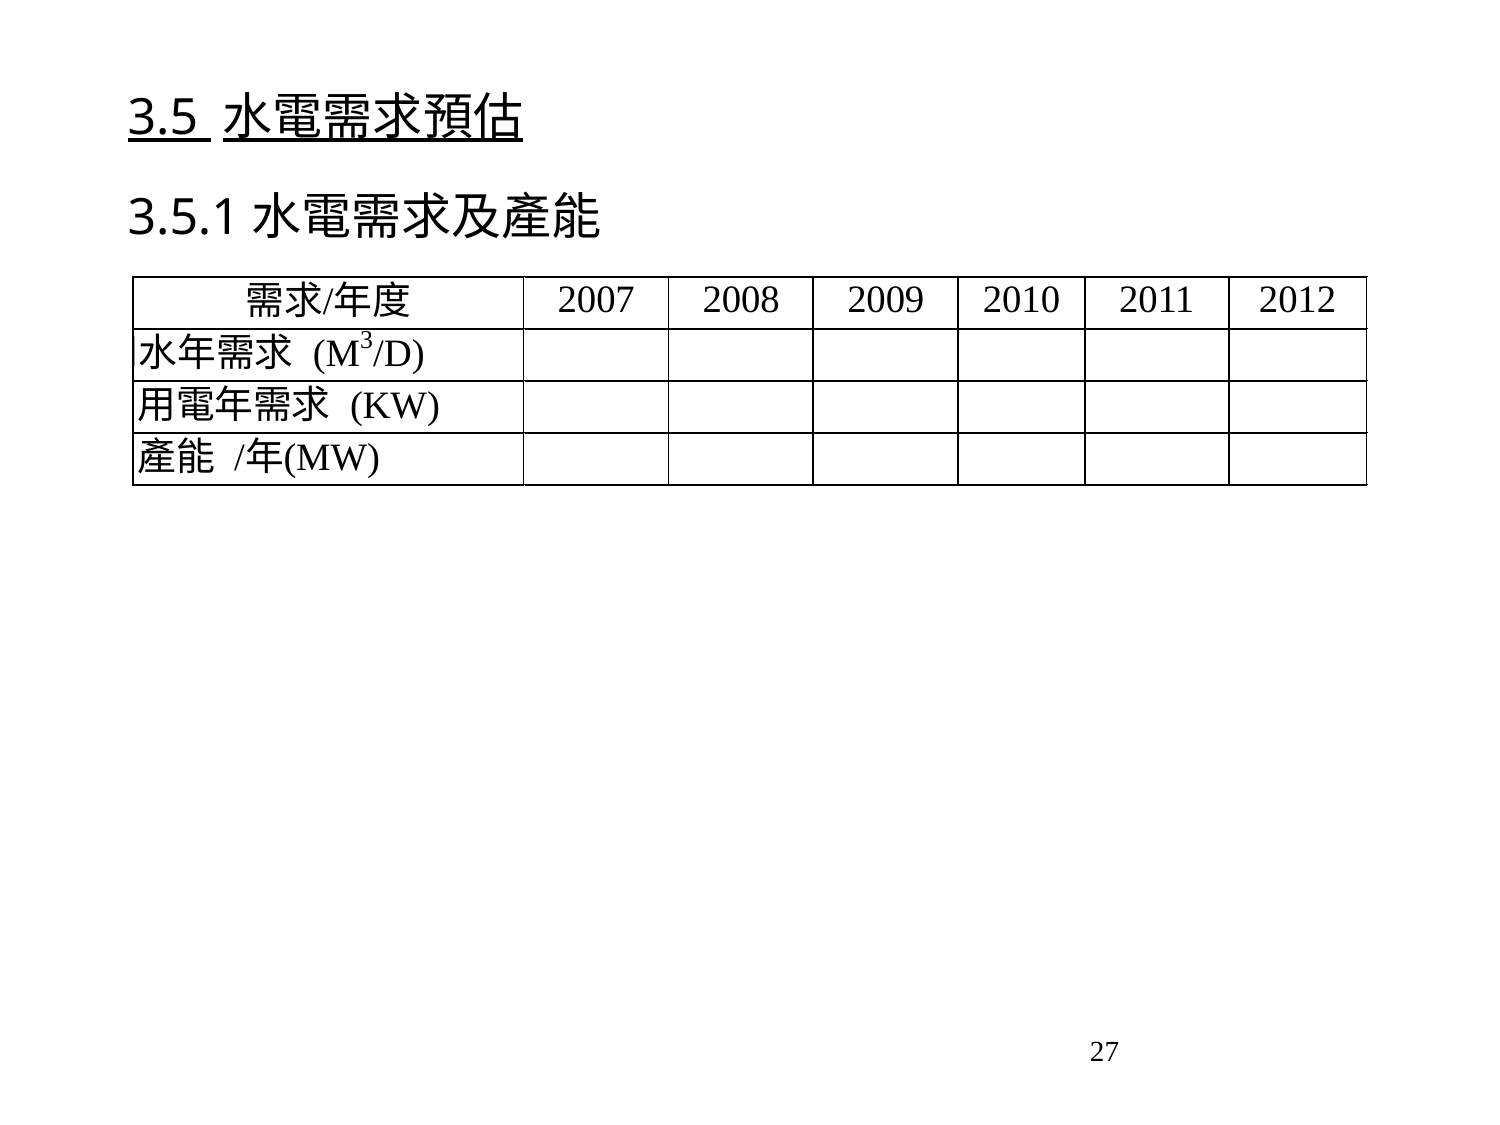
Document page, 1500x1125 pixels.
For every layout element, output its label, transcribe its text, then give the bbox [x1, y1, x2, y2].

text_box 3.5.1水電需求及產能 [112, 177, 617, 252]
text_box 3.5 水電需求預估 [112, 77, 538, 152]
chart [79, 276, 1424, 574]
text_box 27 [1074, 1025, 1388, 1101]
